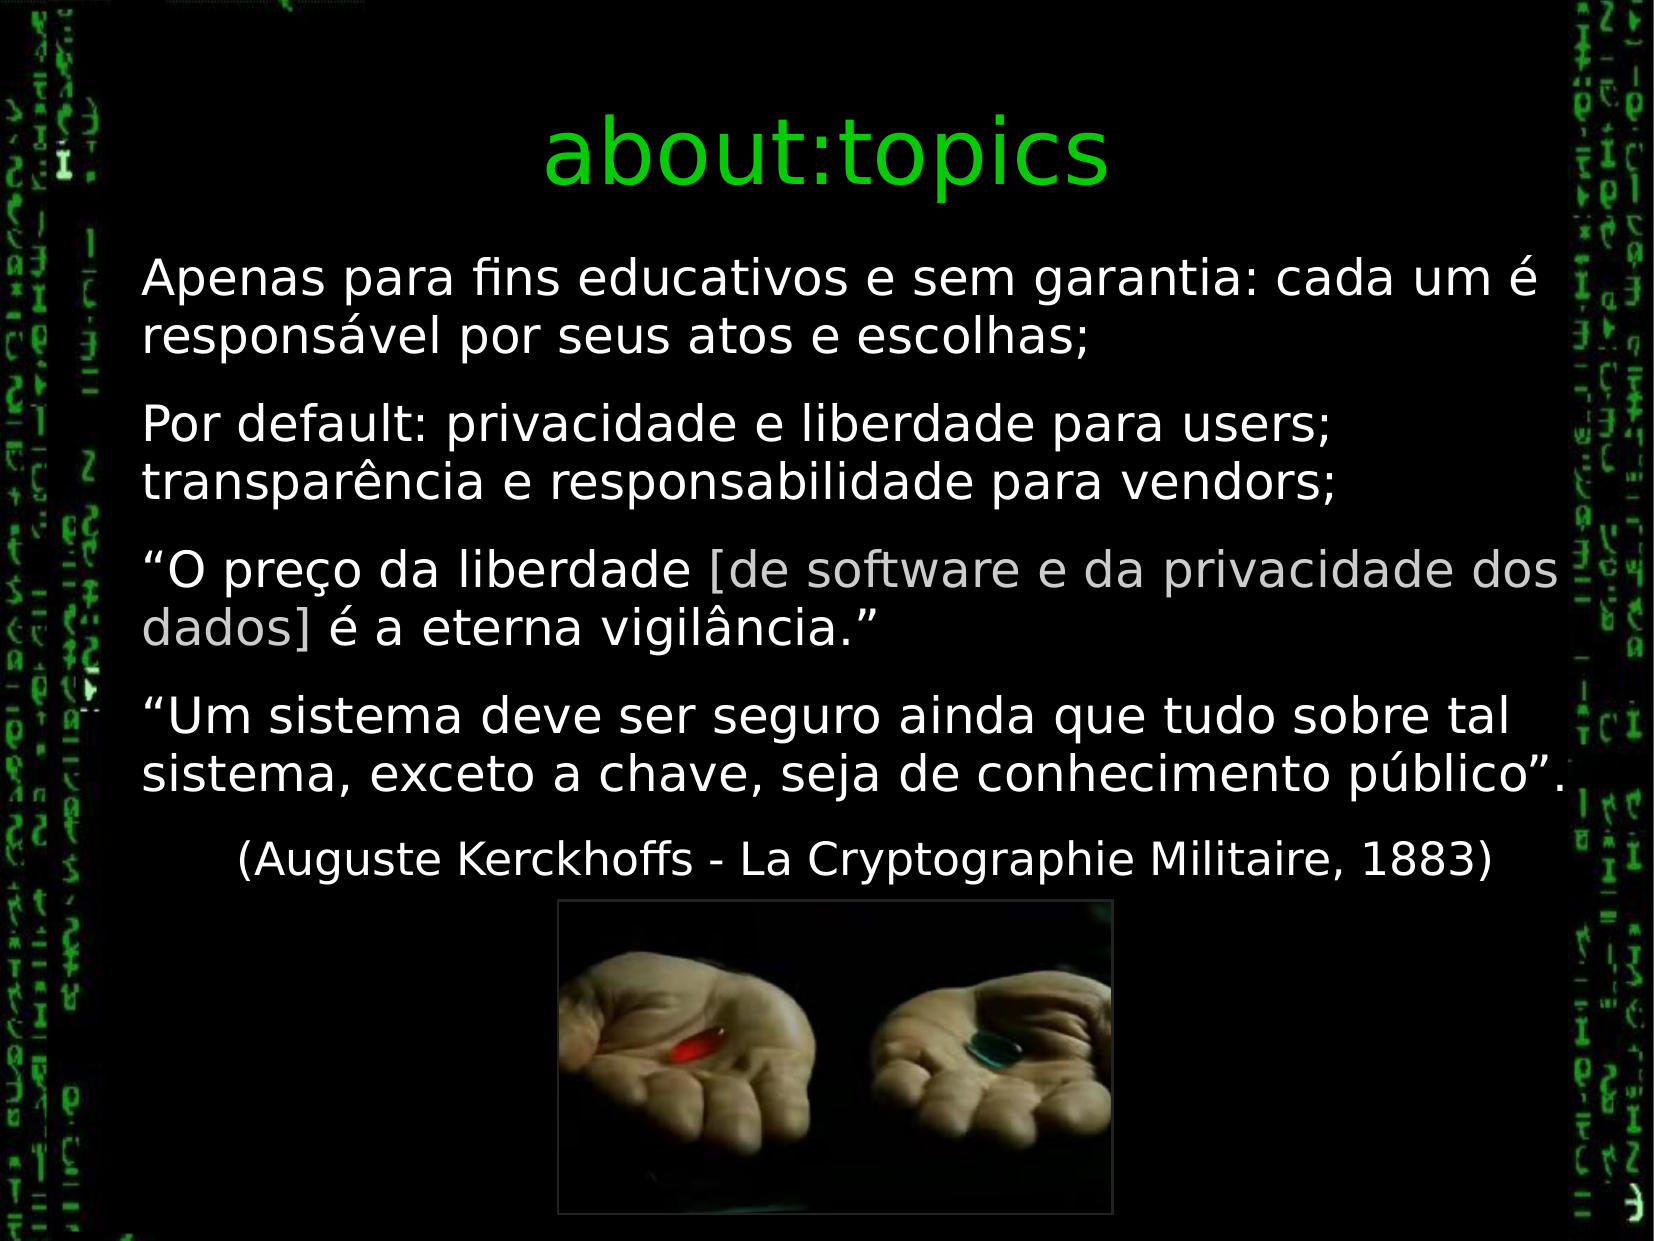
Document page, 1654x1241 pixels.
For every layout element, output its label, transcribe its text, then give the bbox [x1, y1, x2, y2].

picture [0, 0, 1654, 1241]
list Apenas para fins educativos e sem garantia: cada um é responsável por seus atos e escolhas; Por default: privacidade e liberdade para users; transparência e responsabilidade para vendors; “O preço da liberdade [de software e da privacidade dos dados] é a eterna vigilância.” “Um sistema deve ser seguro ainda que tudo sobre tal sistema, exceto a chave, seja de conhecimento público”. (Auguste Kerckhoffs - La Cryptographie Militaire, 1883) [70, 248, 1591, 1111]
title about:topics [82, 49, 1571, 248]
